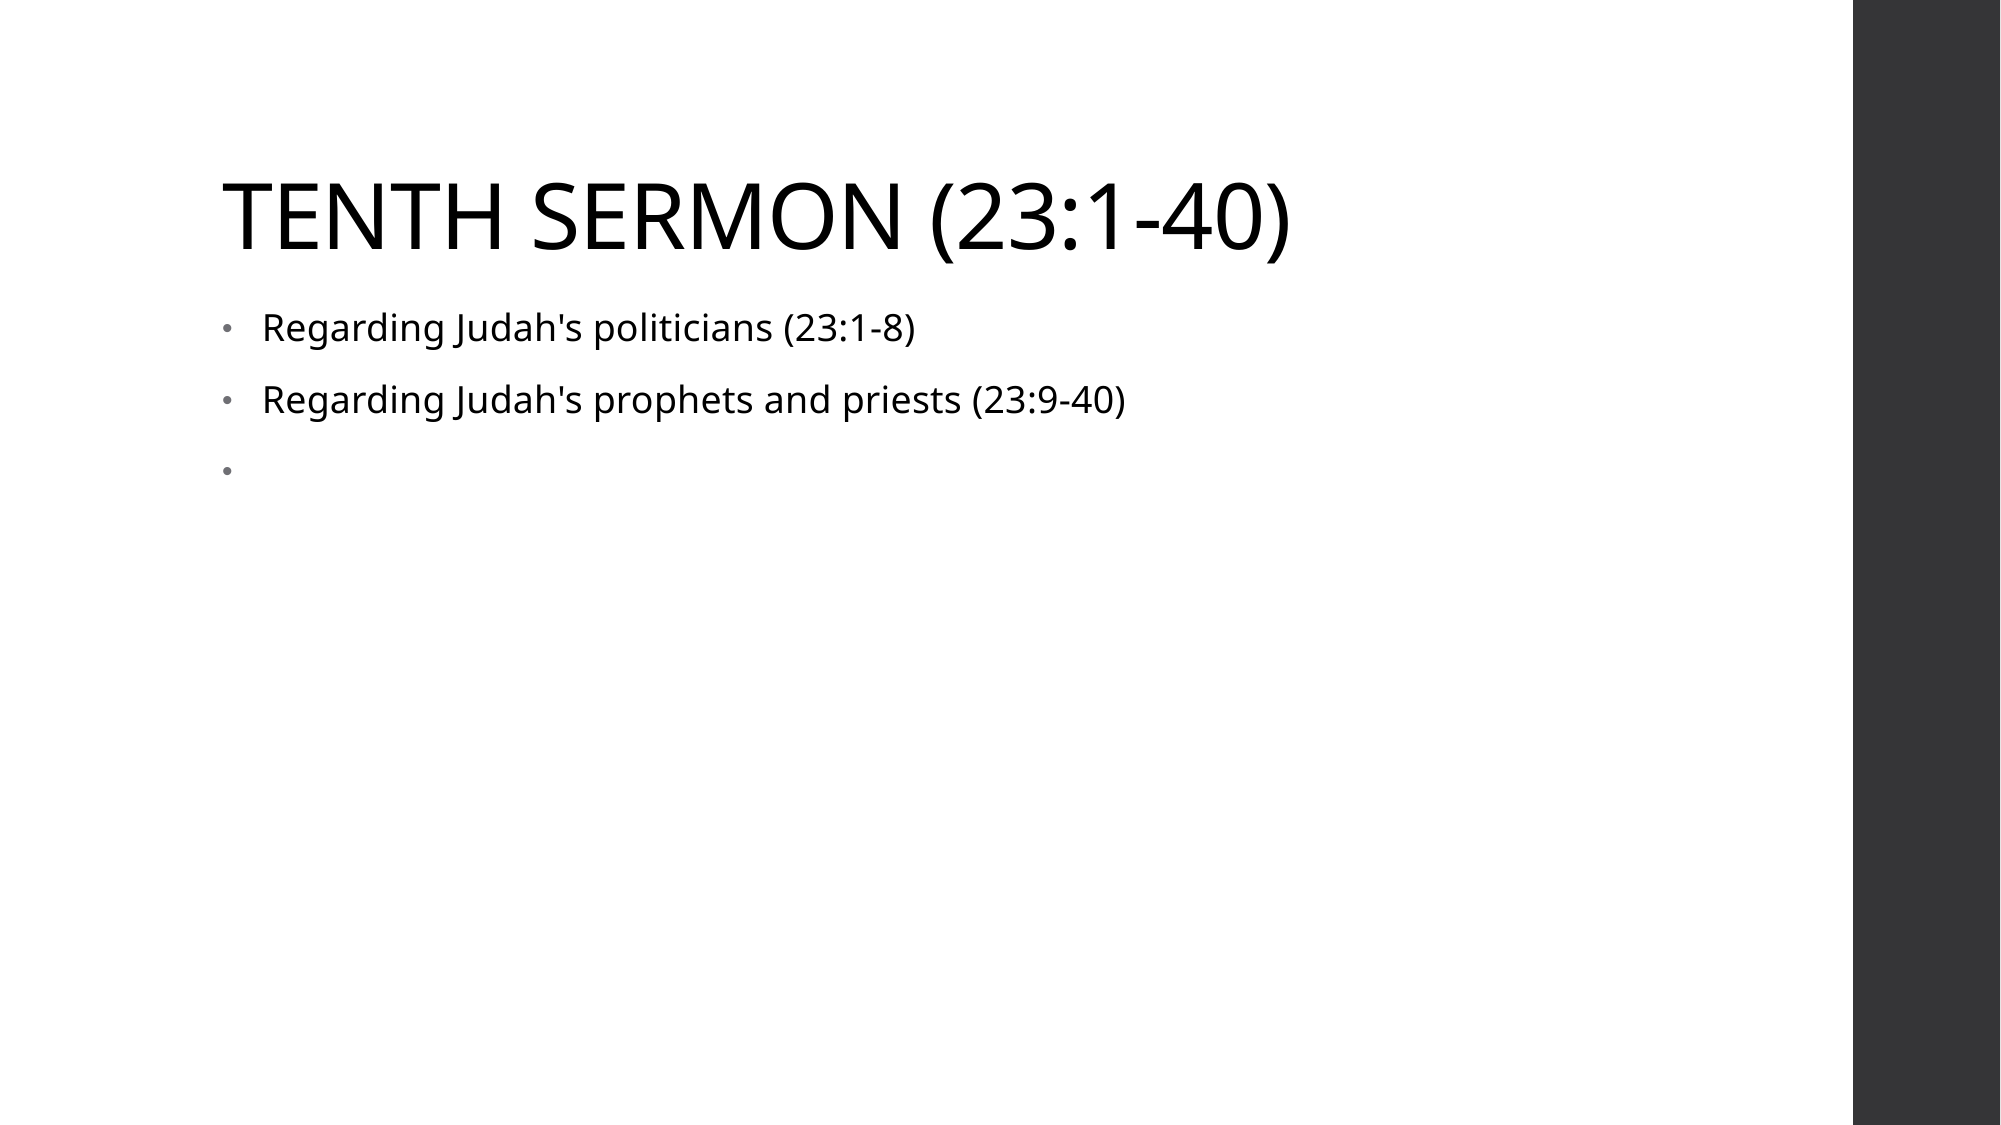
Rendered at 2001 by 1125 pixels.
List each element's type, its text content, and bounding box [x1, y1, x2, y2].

title TENTH SERMON (23:1-40) [206, 60, 1797, 278]
list Regarding Judah's politicians (23:1-8) Regarding Judah's prophets and priests (23:9-40) [206, 299, 1617, 1014]
